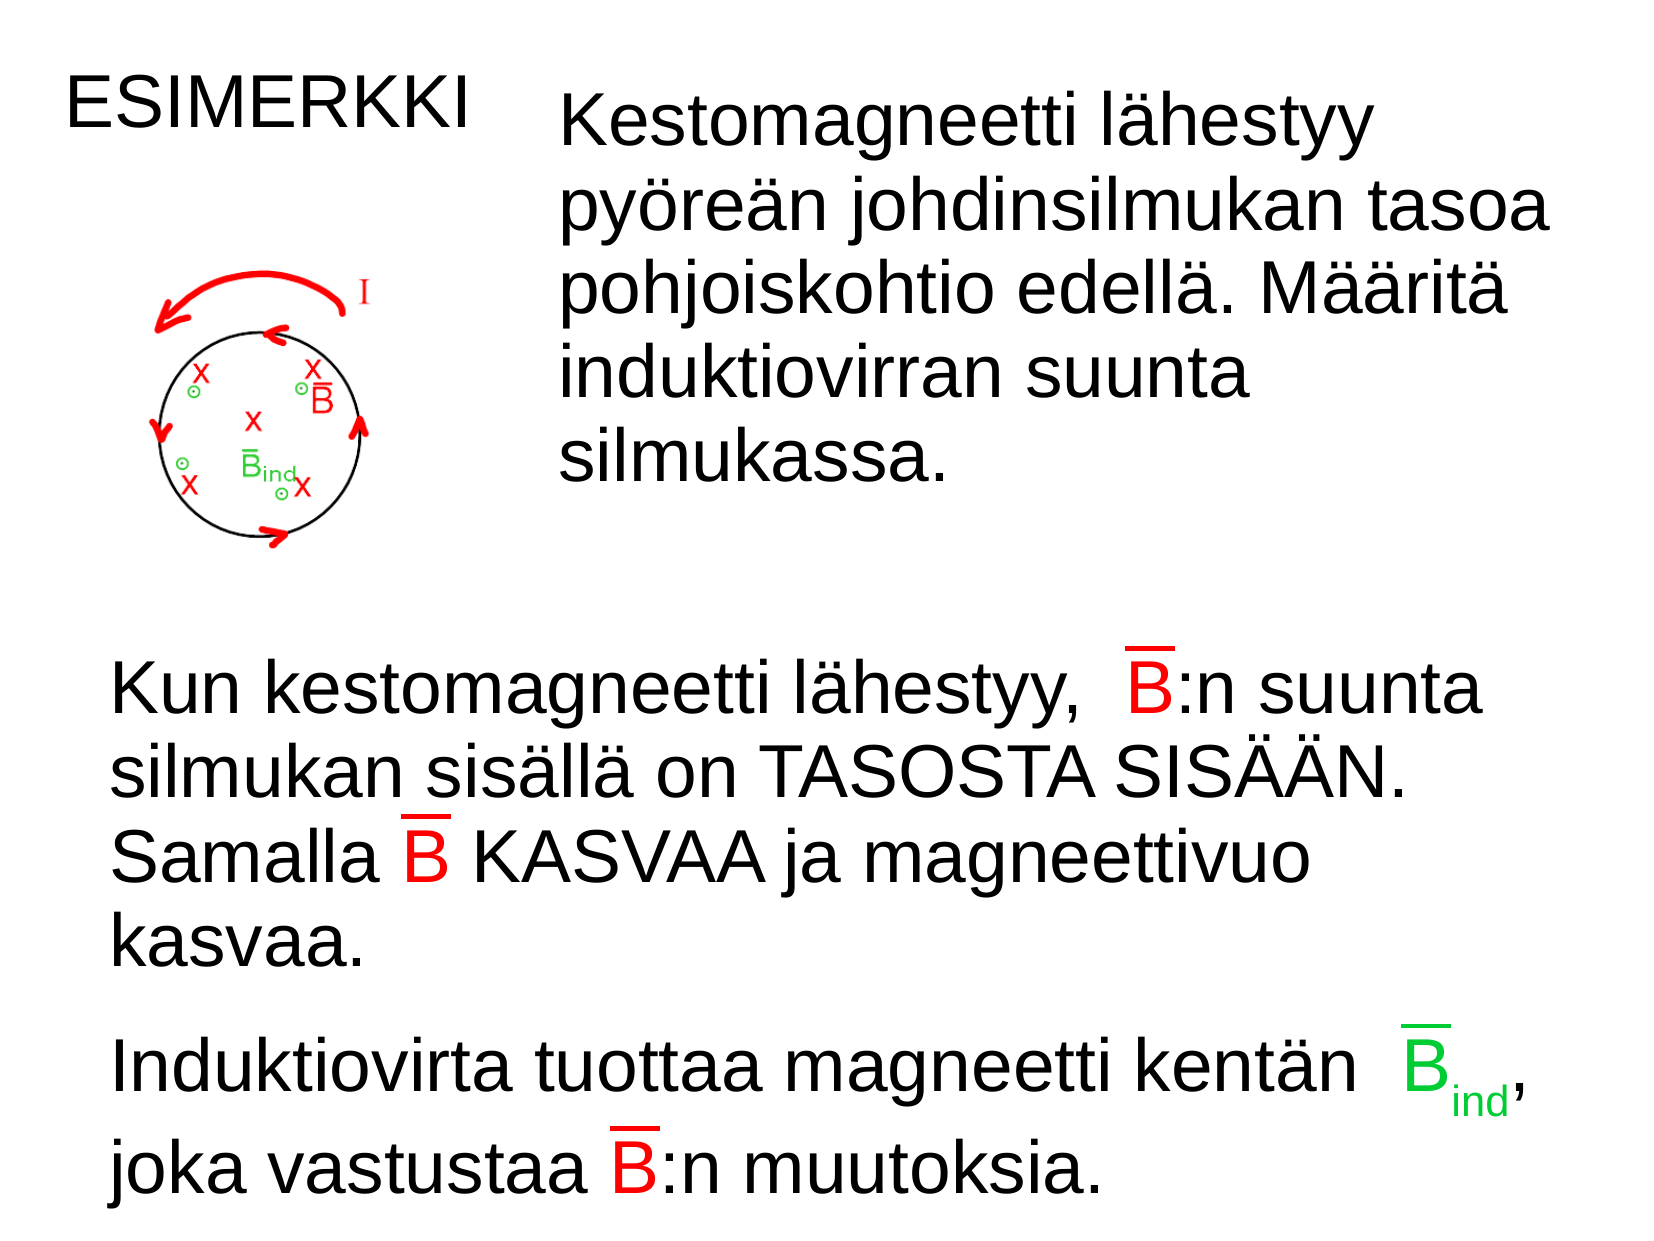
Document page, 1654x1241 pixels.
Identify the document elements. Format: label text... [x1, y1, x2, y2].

text_box ESIMERKKI [49, 52, 532, 319]
text_box Kun kestomagneetti lähestyy, B:n suunta silmukan sisällä on TASOSTA SISÄÄN. Samalla B KASVAA ja magneettivuo kasvaa. Induktiovirta tuottaa magneetti kentän Bind, joka vastustaa B:n muutoksia. [94, 638, 1548, 1241]
text_box Kestomagneetti lähestyy pyöreän johdinsilmukan tasoa pohjoiskohtio edellä. Määritä induktiovirran suunta silmukassa. [543, 70, 1595, 506]
picture [128, 222, 402, 567]
